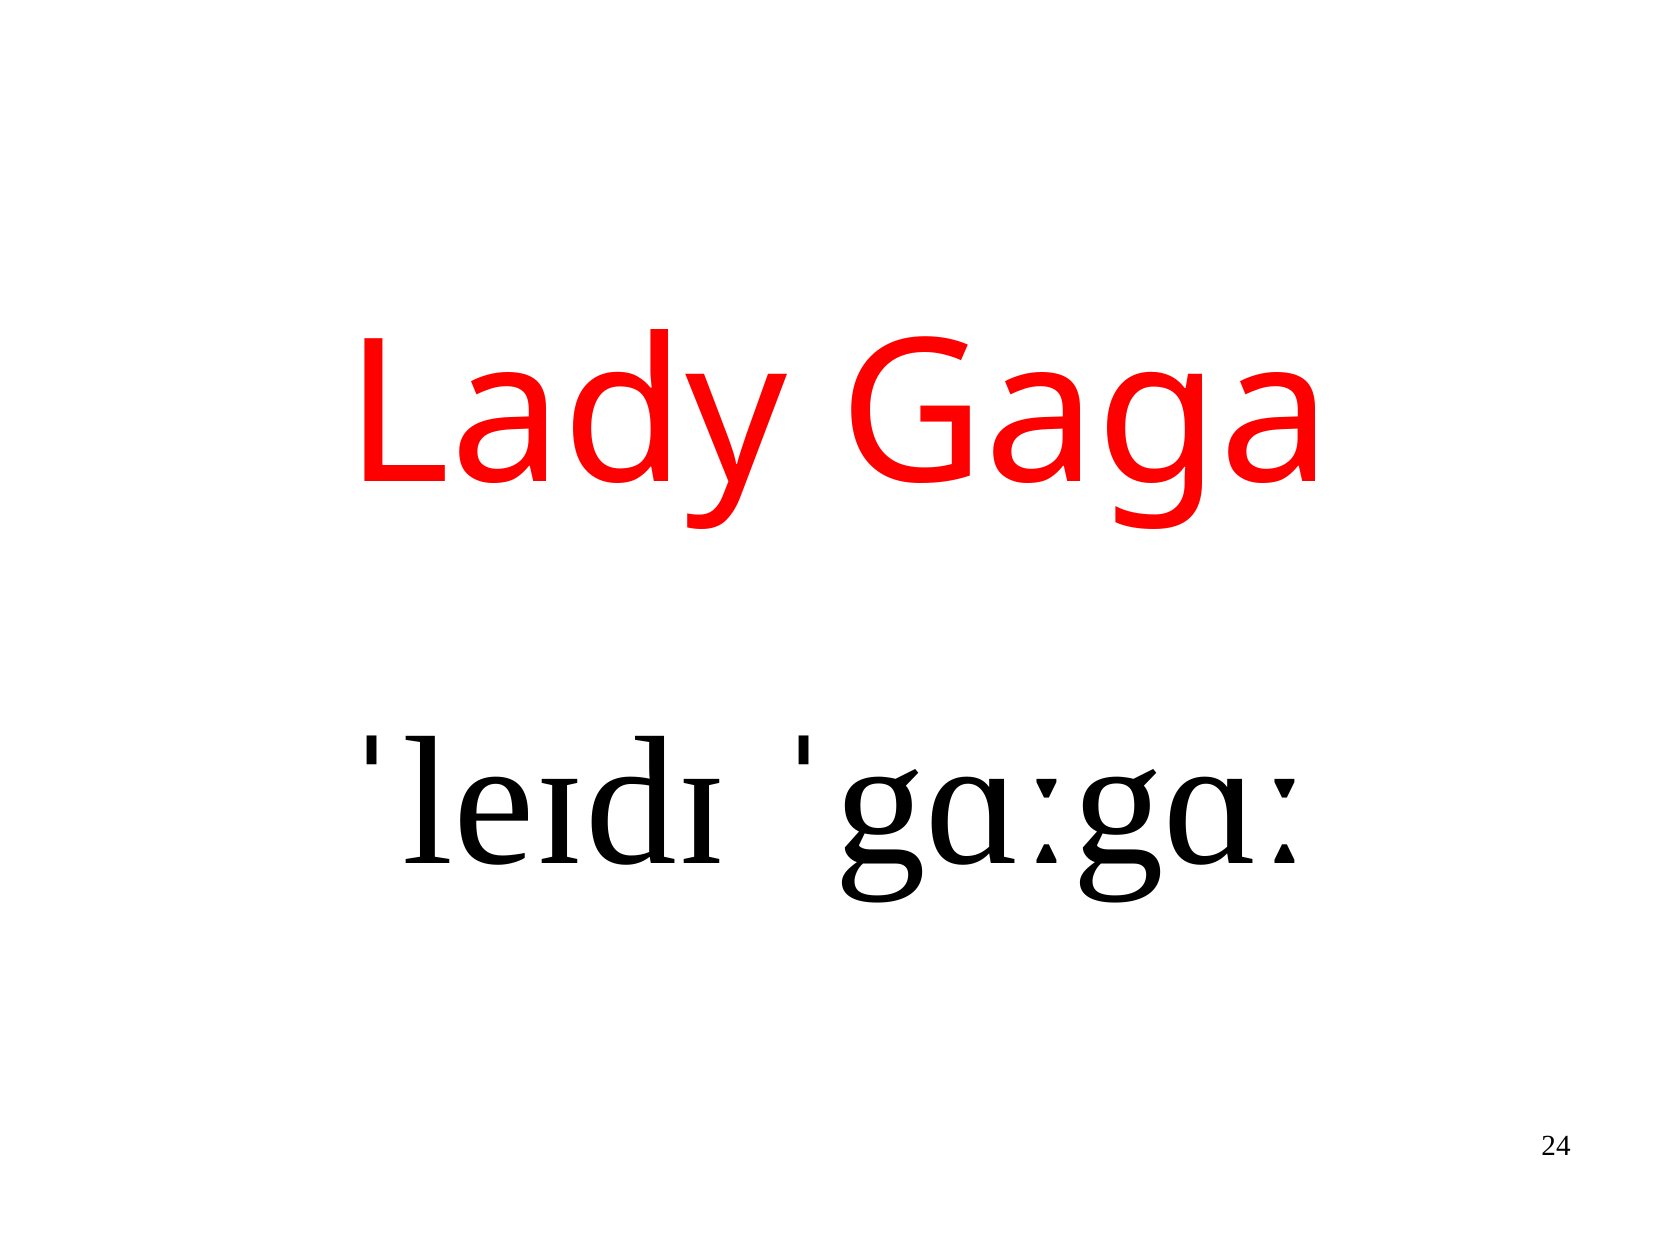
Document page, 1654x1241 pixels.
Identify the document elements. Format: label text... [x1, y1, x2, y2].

text_box Lady Gaga [82, 259, 1595, 475]
subtitle ˈleɪdɪ ˈgɑːgɑː [82, 475, 1571, 1109]
